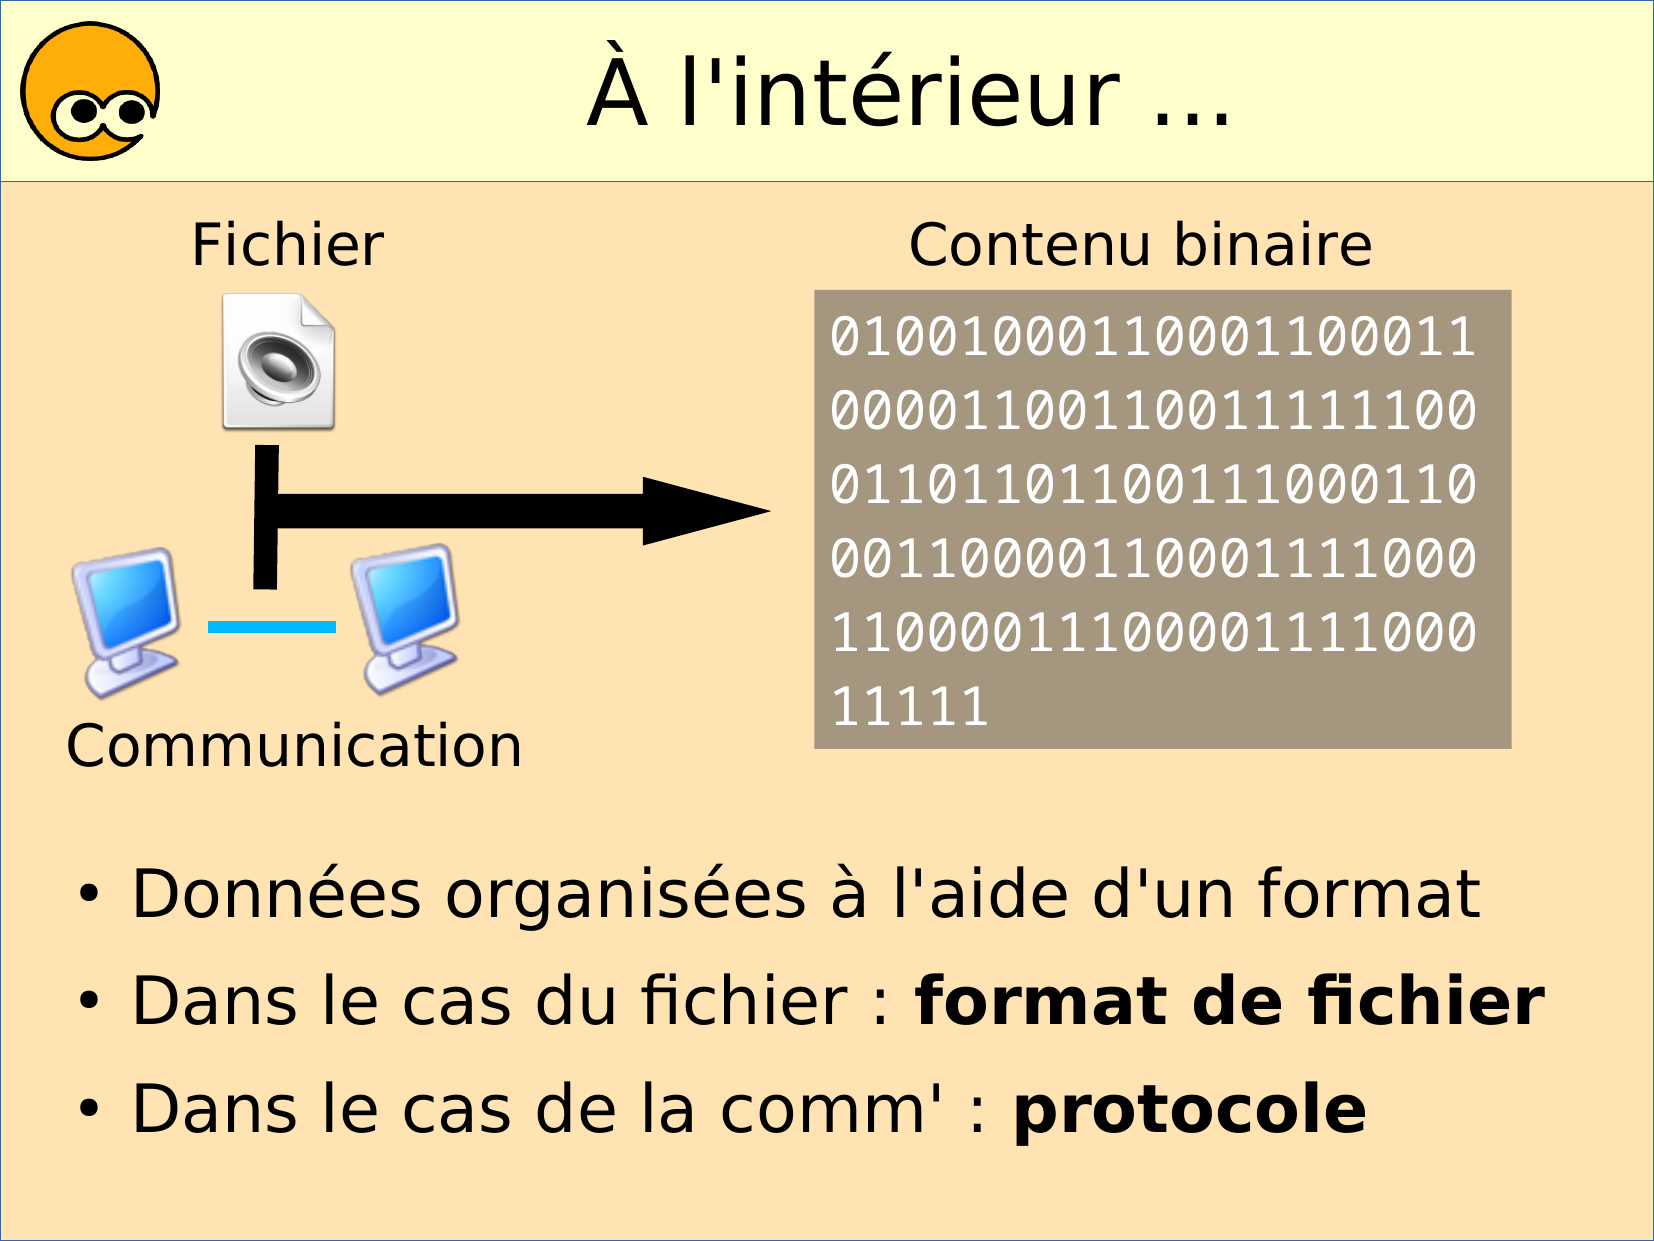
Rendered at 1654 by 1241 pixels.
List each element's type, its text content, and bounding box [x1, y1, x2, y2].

list Données organisées à l'aide d'un format Dans le cas du fichier : format de fichier Dans le cas de la comm' : protocole [41, 855, 1609, 1148]
text_box [278, 476, 772, 546]
text_box Fichier [75, 204, 500, 297]
picture [20, 21, 160, 161]
title À l'intérieur ... [203, 33, 1620, 154]
text_box Contenu binaire [882, 204, 1401, 297]
picture [46, 547, 210, 703]
text_box Communication [29, 704, 561, 798]
picture [212, 293, 353, 434]
picture [325, 543, 489, 699]
text_box 010010001100011000110000110011001111110001101101100111000110001100001100011110001100001110000111100011111 [814, 289, 1512, 683]
